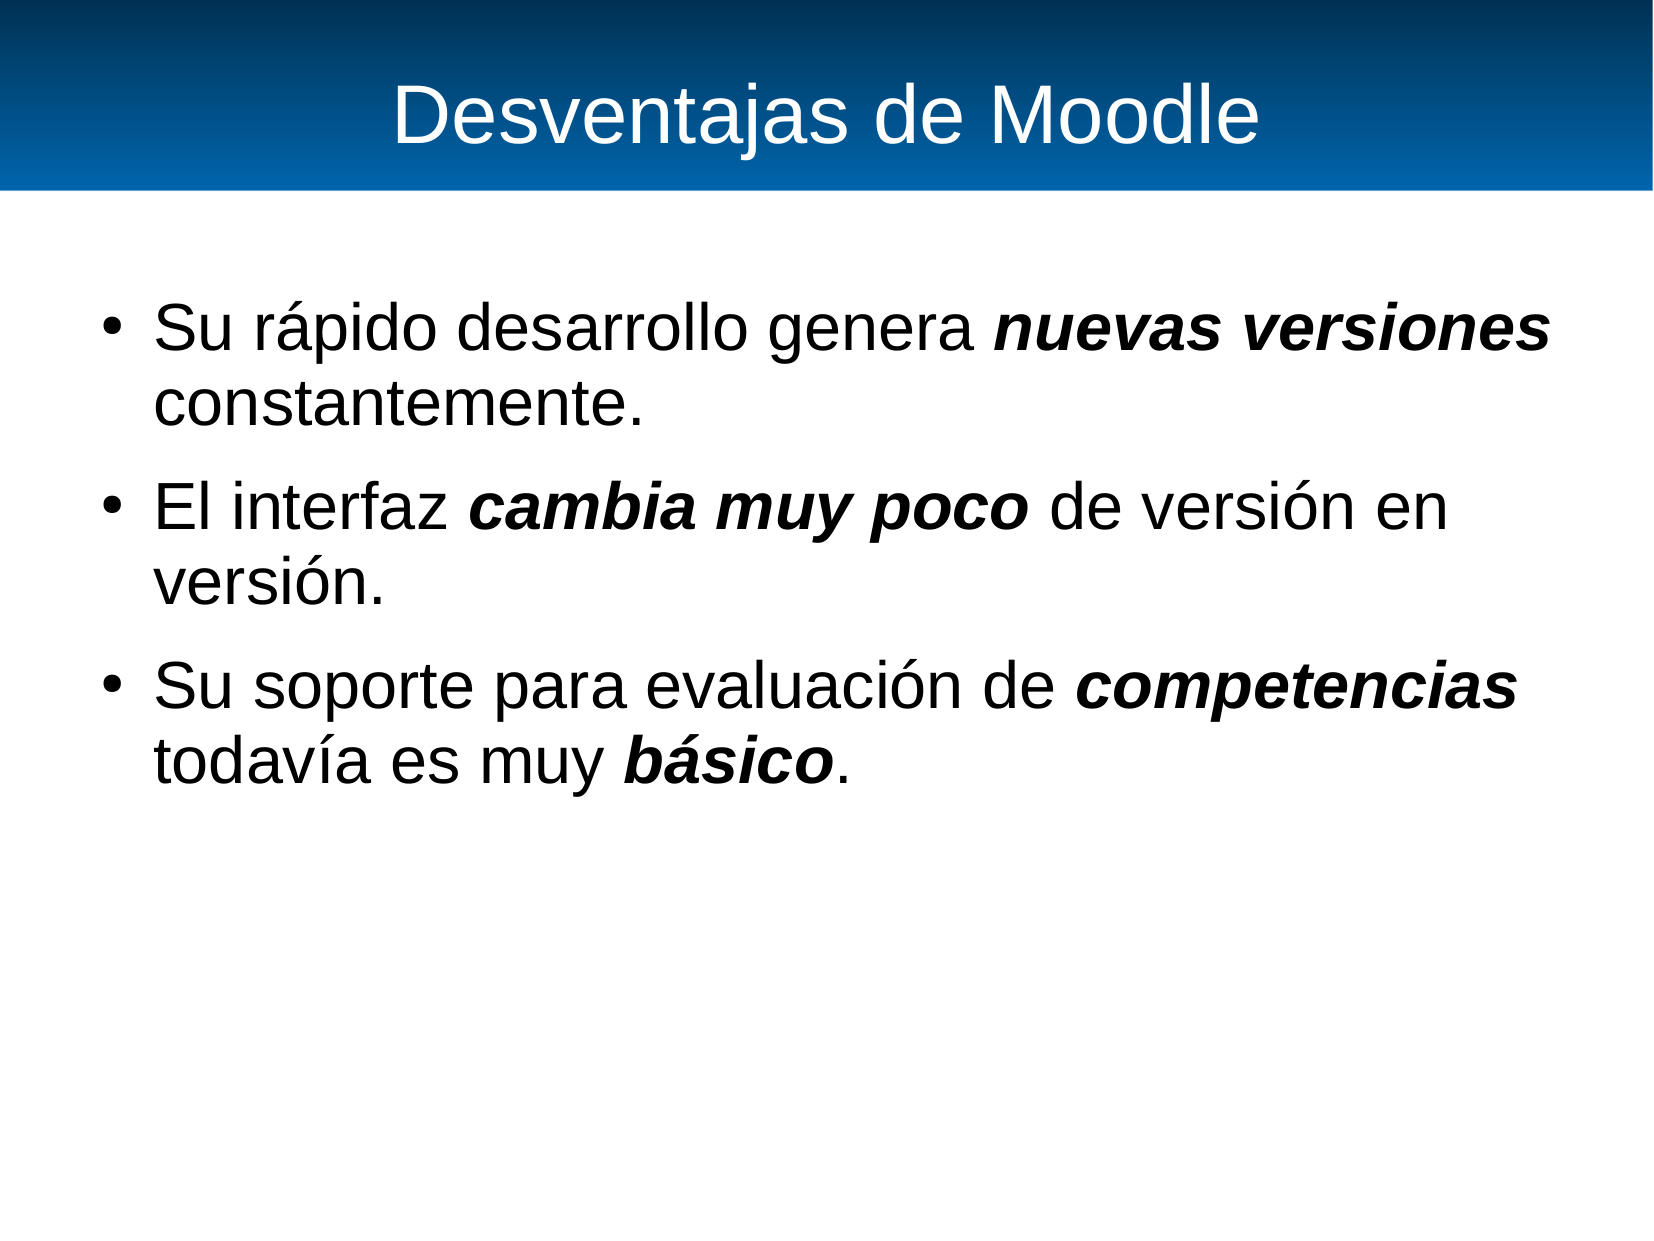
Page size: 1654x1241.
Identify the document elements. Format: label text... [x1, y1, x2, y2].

picture [0, 0, 1653, 1239]
title Desventajas de Moodle [82, 11, 1571, 219]
list Su rápido desarrollo genera nuevas versiones constantemente. El interfaz cambia muy poco de versión en versión. Su soporte para evaluación de competencias todavía es muy básico. [82, 290, 1571, 1094]
